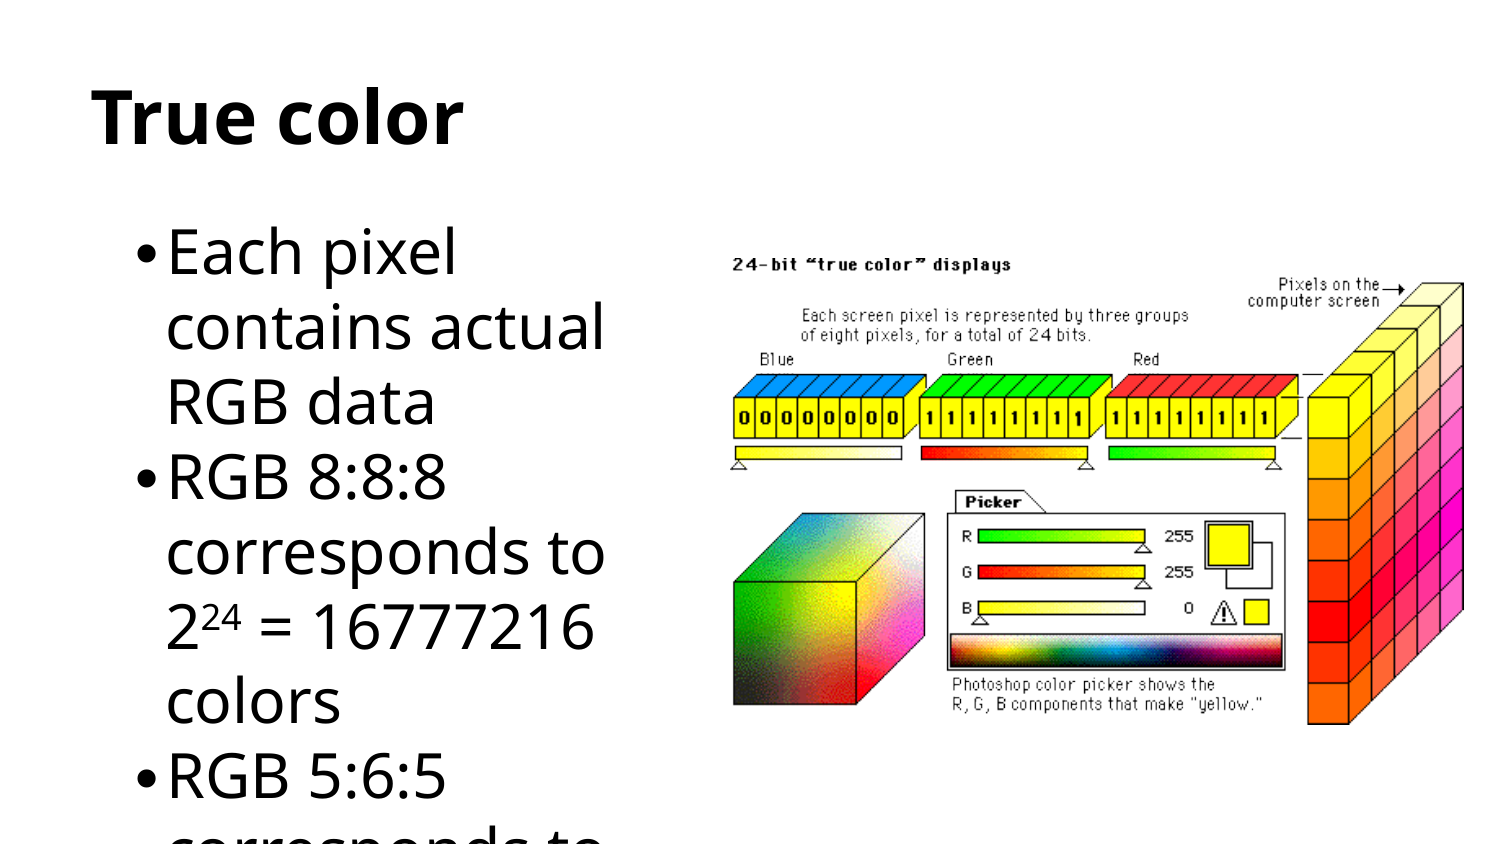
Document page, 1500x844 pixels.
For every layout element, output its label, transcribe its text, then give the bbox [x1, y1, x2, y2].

list Each pixel contains actual RGB data RGB 8:8:8 corresponds to 224 = 16777216 colors RGB 5:6:5 corresponds to 216 = 65536 colors [75, 196, 731, 808]
picture [730, 258, 1464, 725]
title True color [75, 33, 1425, 175]
